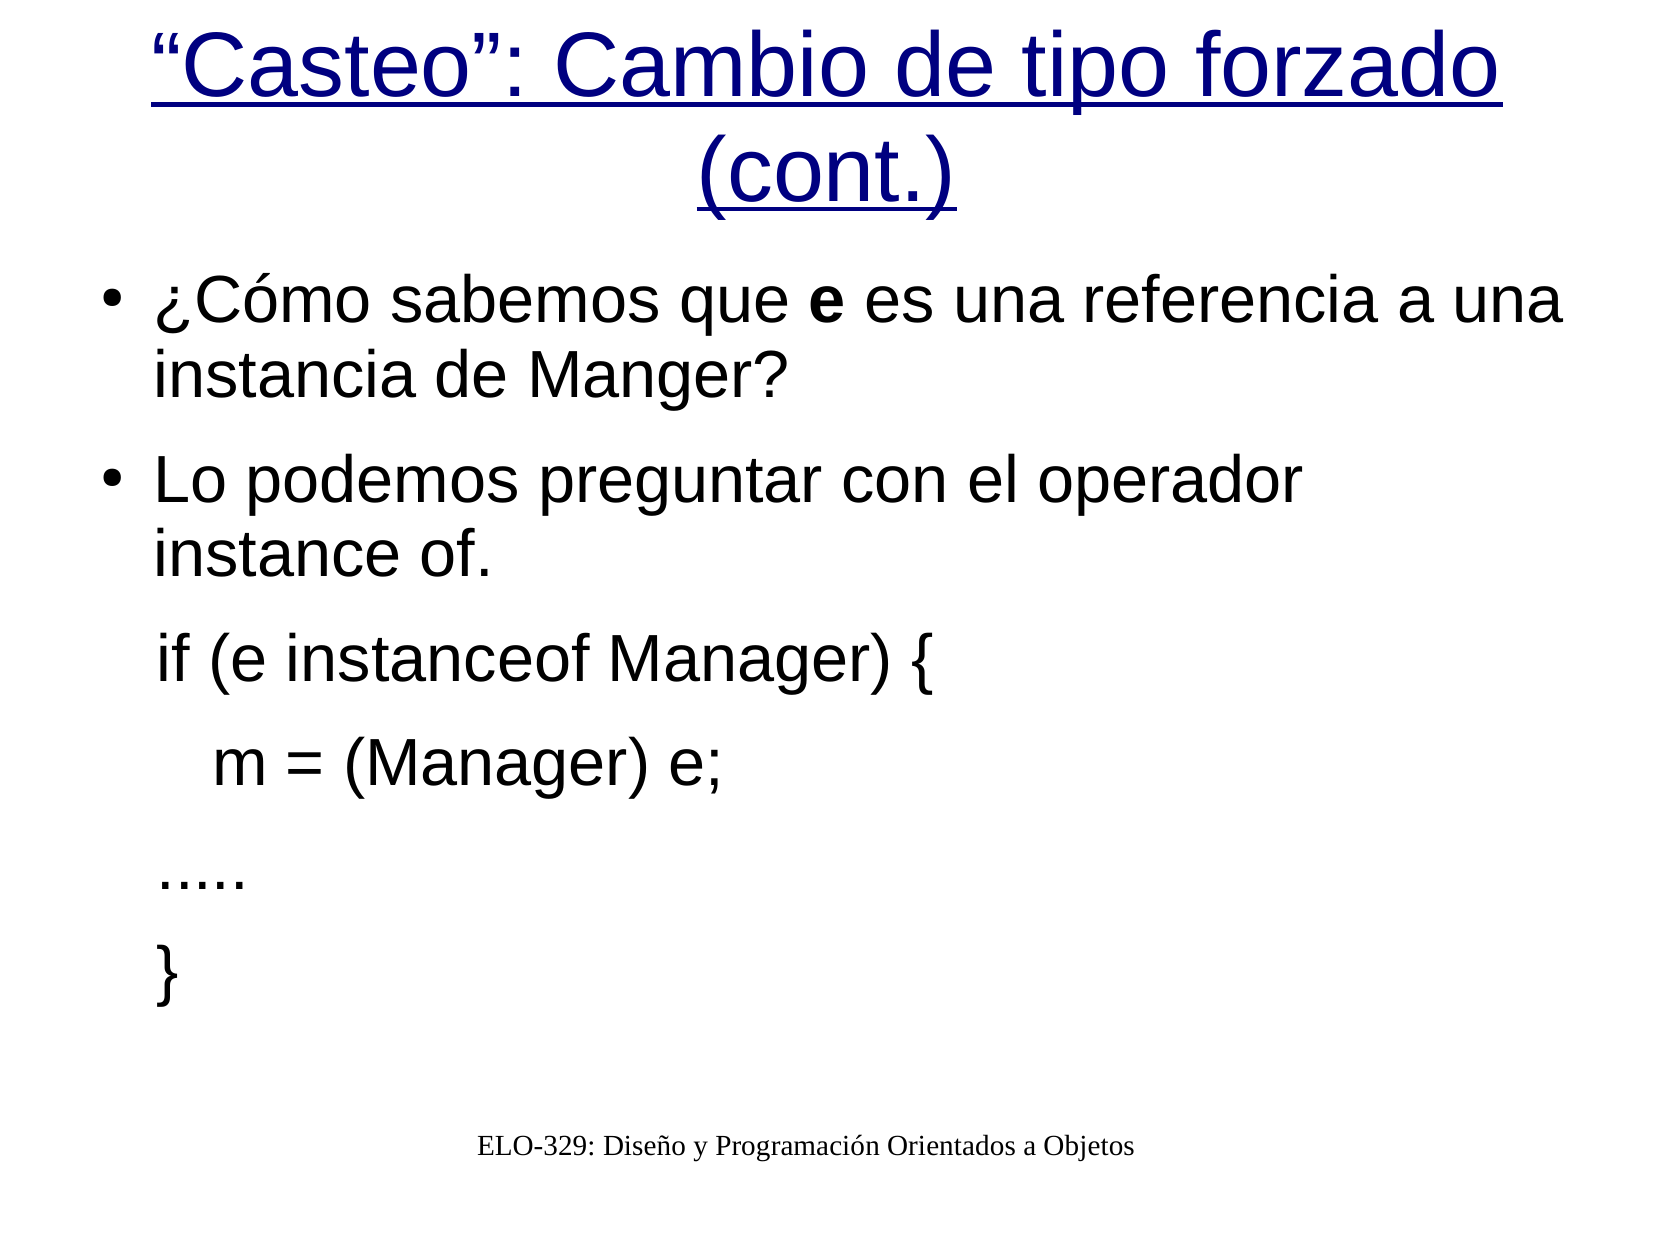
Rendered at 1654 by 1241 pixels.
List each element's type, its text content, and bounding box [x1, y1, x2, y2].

title “Casteo”: Cambio de tipo forzado (cont.)‏ [82, 4, 1571, 233]
list ¿Cómo sabemos que e es una referencia a una instancia de Manger? Lo podemos preguntar con el operador instance of. if (e instanceof Manager) { m = (Manager) e; ..... } [82, 262, 1571, 1126]
